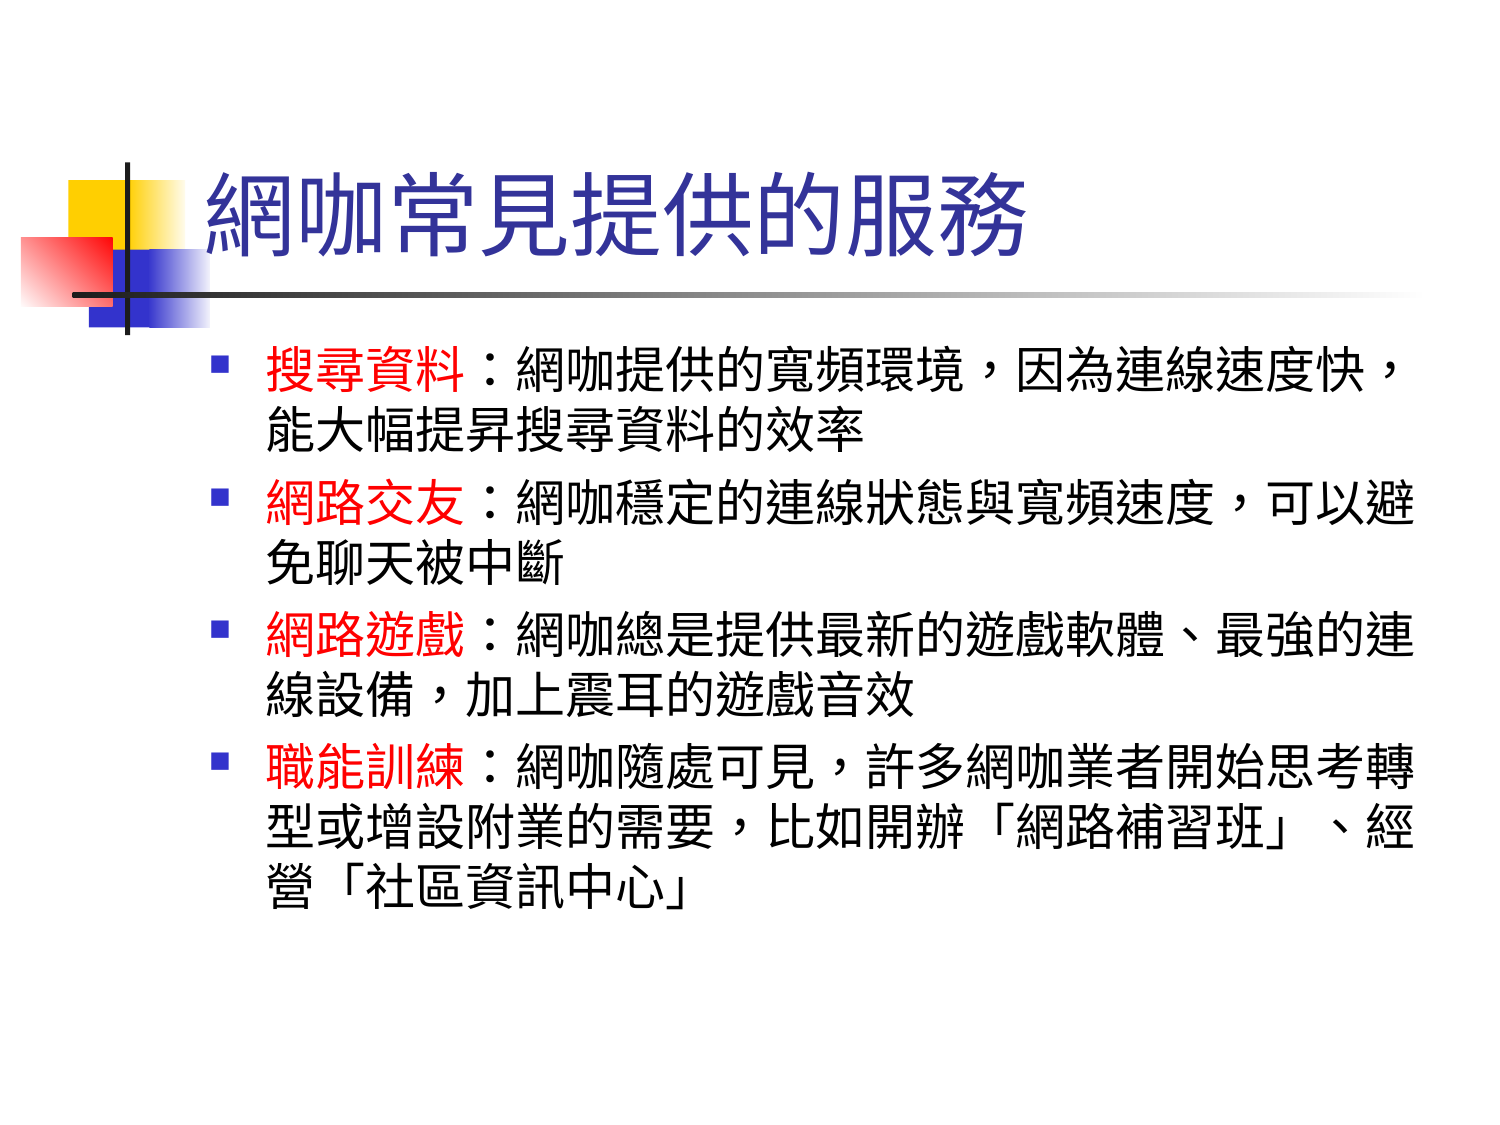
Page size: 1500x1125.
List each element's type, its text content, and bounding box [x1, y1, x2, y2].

title 網咖常見提供的服務 [188, 35, 1468, 276]
list 搜尋資料：網咖提供的寬頻環境，因為連線速度快，能大幅提昇搜尋資料的效率 網路交友：網咖穩定的連線狀態與寬頻速度，可以避免聊天被中斷 網路遊戲：網咖總是提供最新的遊戲軟體、最強的連線設備，加上震耳的遊戲音效 職能訓練：網咖隨處可見，許多網咖業者開始思考轉型或增設附業的需要，比如開辦「網路補習班」、經營「社區資訊中心」 [193, 331, 1469, 1007]
